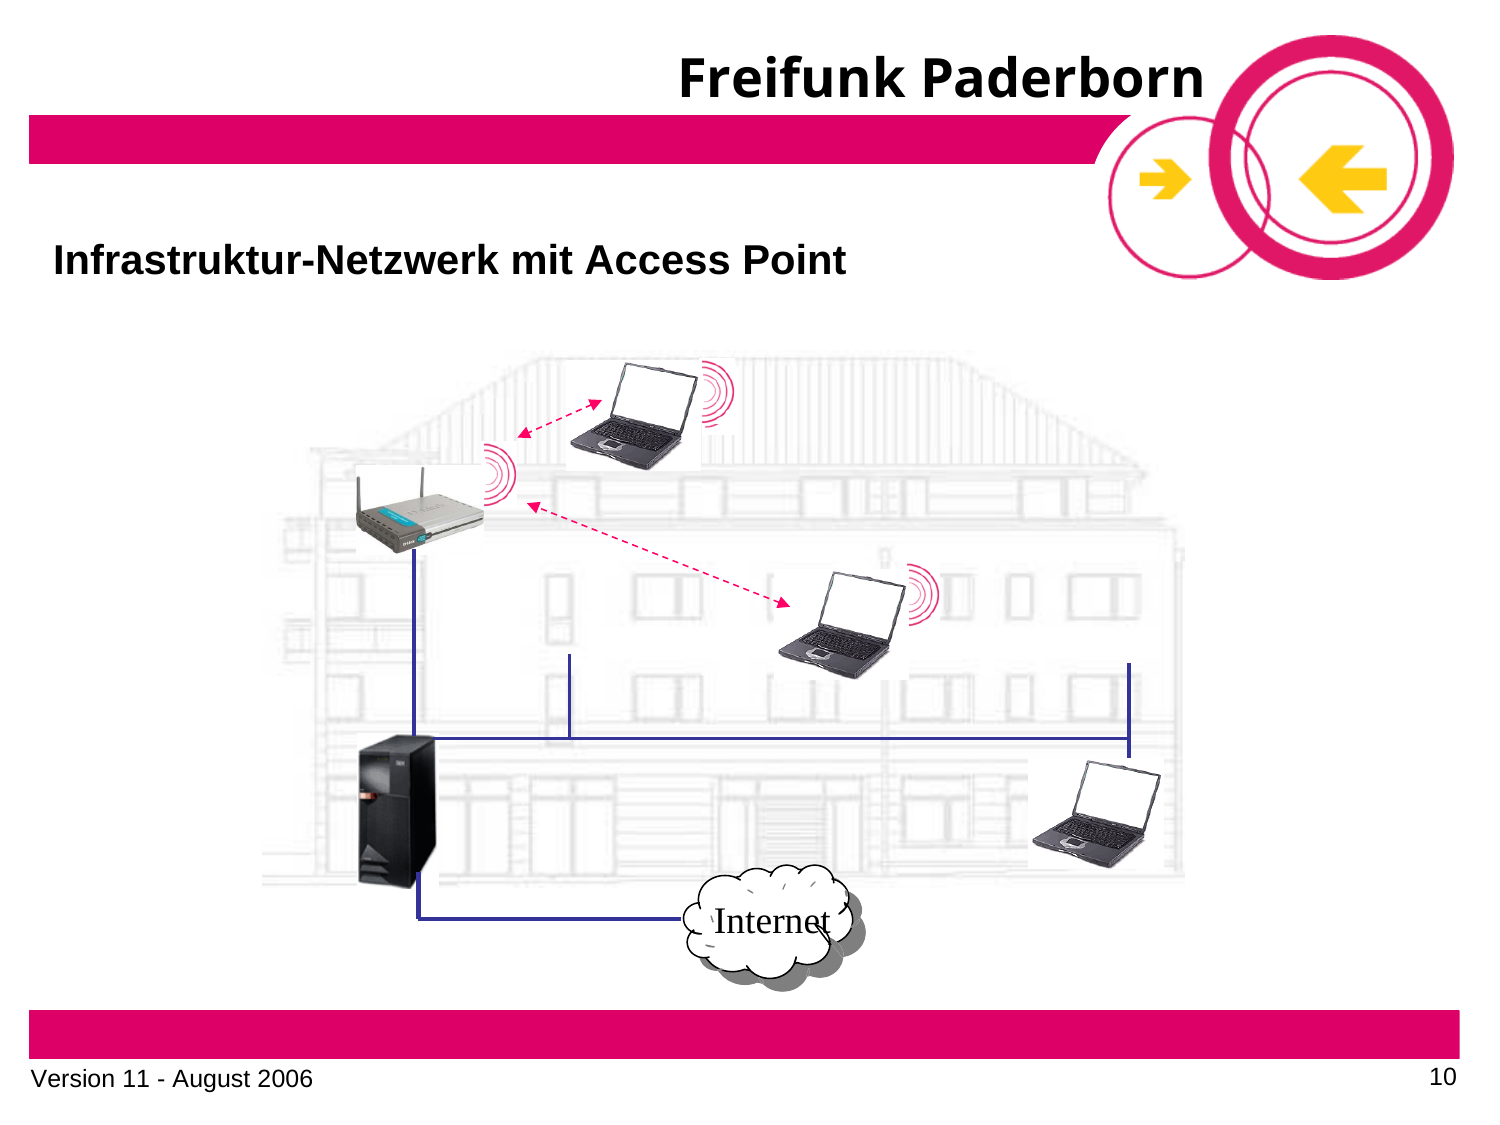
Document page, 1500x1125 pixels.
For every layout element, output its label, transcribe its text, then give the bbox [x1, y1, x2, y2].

text_box [683, 894, 829, 979]
text_box [701, 865, 847, 889]
text_box Infrastruktur-Netzwerk mit Access Point [53, 233, 1046, 313]
text_box Internet [699, 889, 850, 950]
picture [262, 350, 1185, 889]
picture [1107, 35, 1454, 280]
